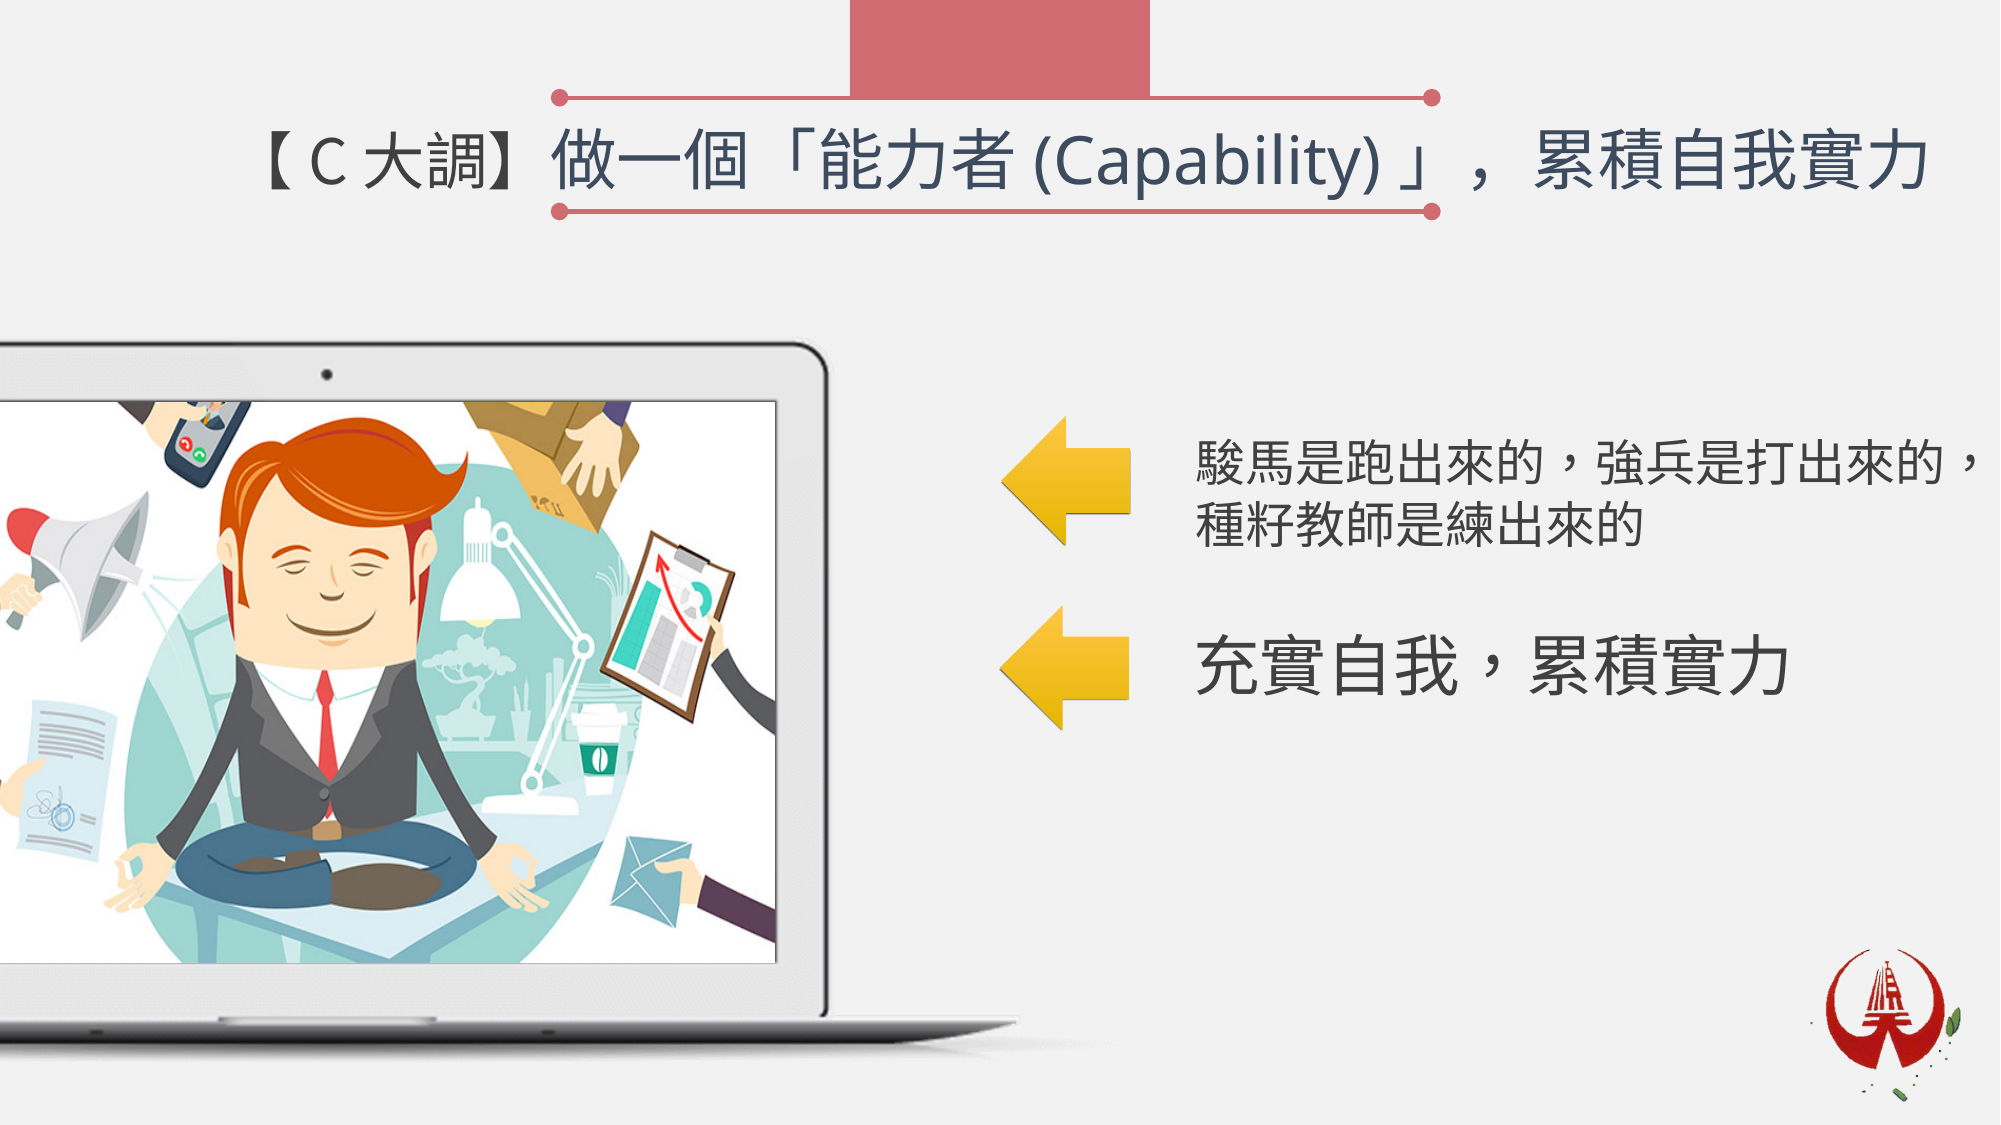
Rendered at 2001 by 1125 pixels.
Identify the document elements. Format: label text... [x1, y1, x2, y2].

picture [0, 336, 1488, 1066]
text_box 駿馬是跑出來的，強兵是打出來的， 種籽教師是練出來的 [1180, 420, 2001, 562]
text_box 充實自我，累積實力 [1178, 633, 1809, 712]
text_box [1423, 88, 1441, 107]
text_box [999, 605, 1129, 731]
text_box [1001, 415, 1131, 546]
text_box 【C大調】做一個「能力者(Capability)」，累積自我實力 [216, 110, 2001, 286]
text_box [550, 88, 569, 107]
picture [1799, 941, 1967, 1109]
text_box [849, 0, 1150, 96]
